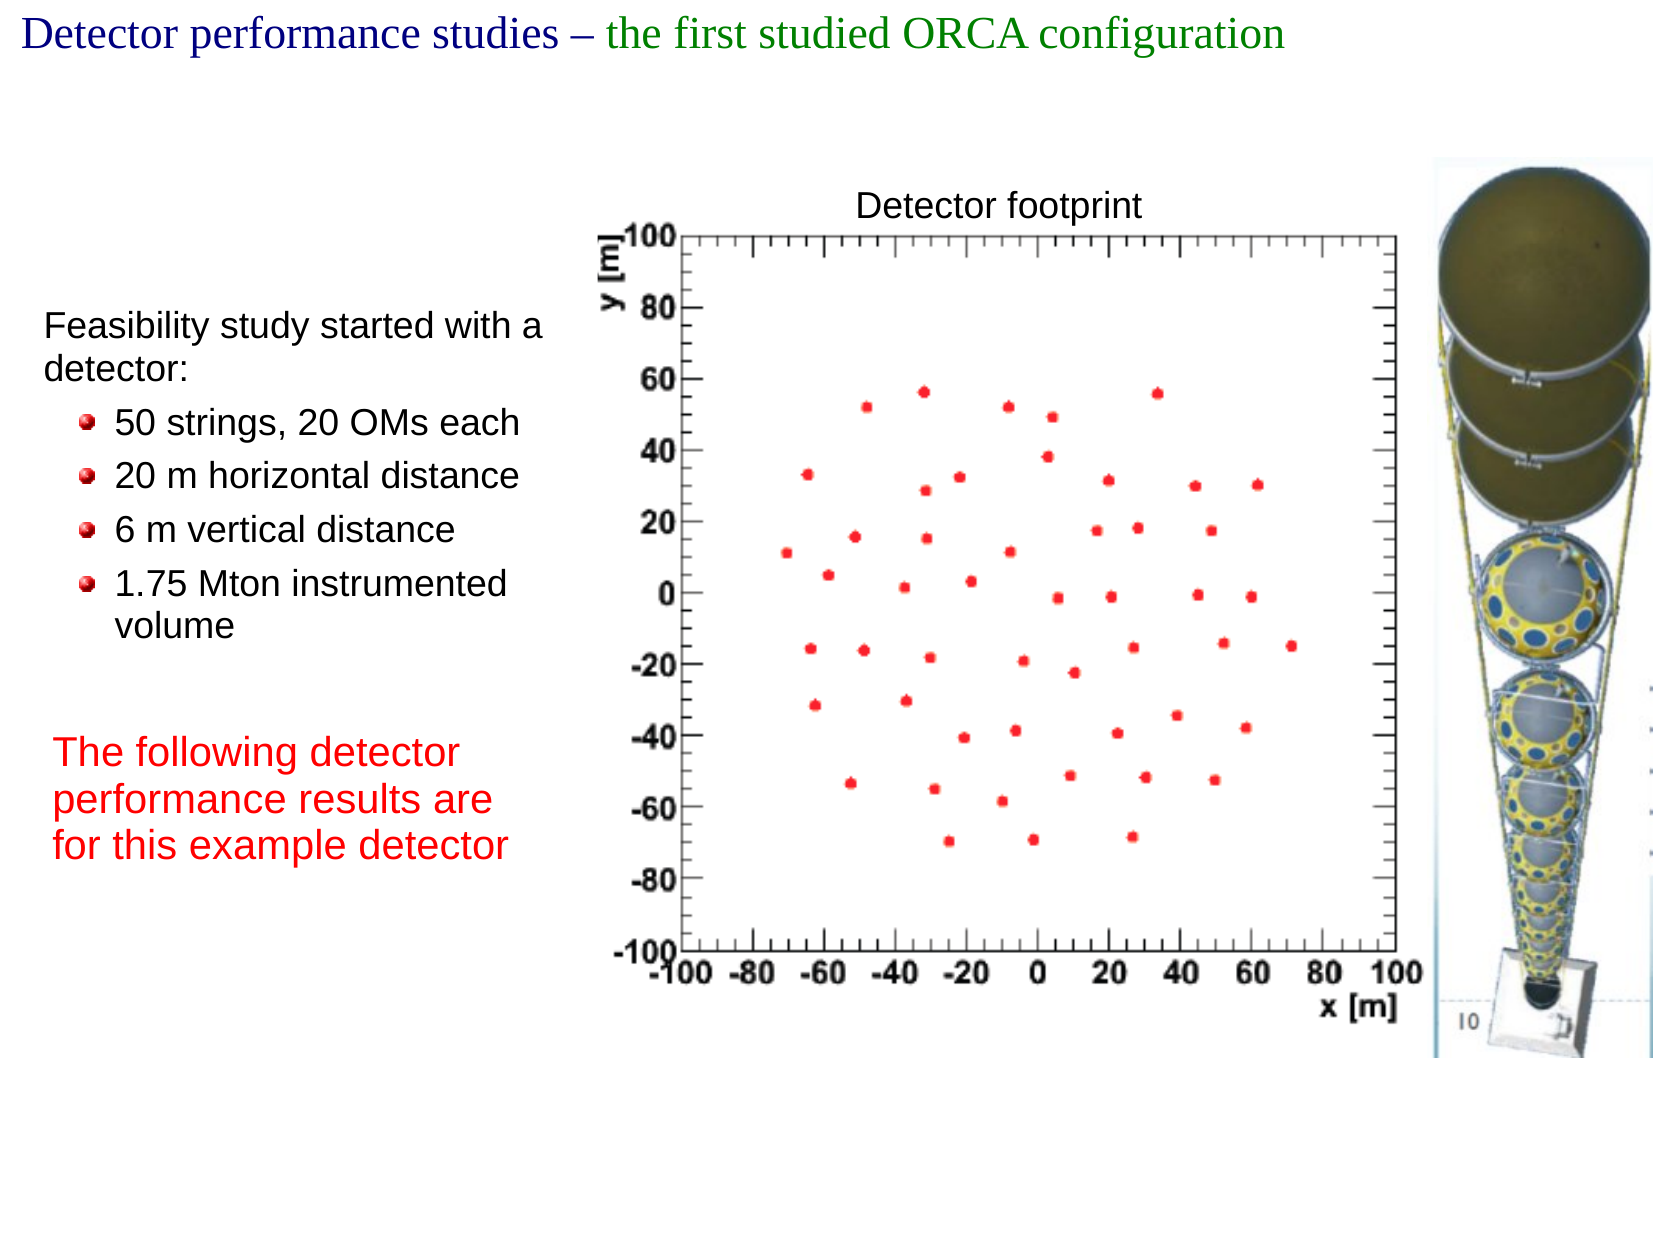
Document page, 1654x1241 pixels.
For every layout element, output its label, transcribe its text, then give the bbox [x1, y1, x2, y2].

text_box The following detector performance results are for this example detector [37, 721, 563, 877]
picture [597, 157, 1653, 1058]
text_box Detector footprint [840, 177, 1158, 235]
text_box Feasibility study started with a detector: 50 strings, 20 OMs each 20 m horizontal distance 6 m vertical distance 1.75 Mton instrumented volume [28, 297, 563, 655]
text_box Detector performance studies – the first studied ORCA configuration [0, 0, 1313, 66]
